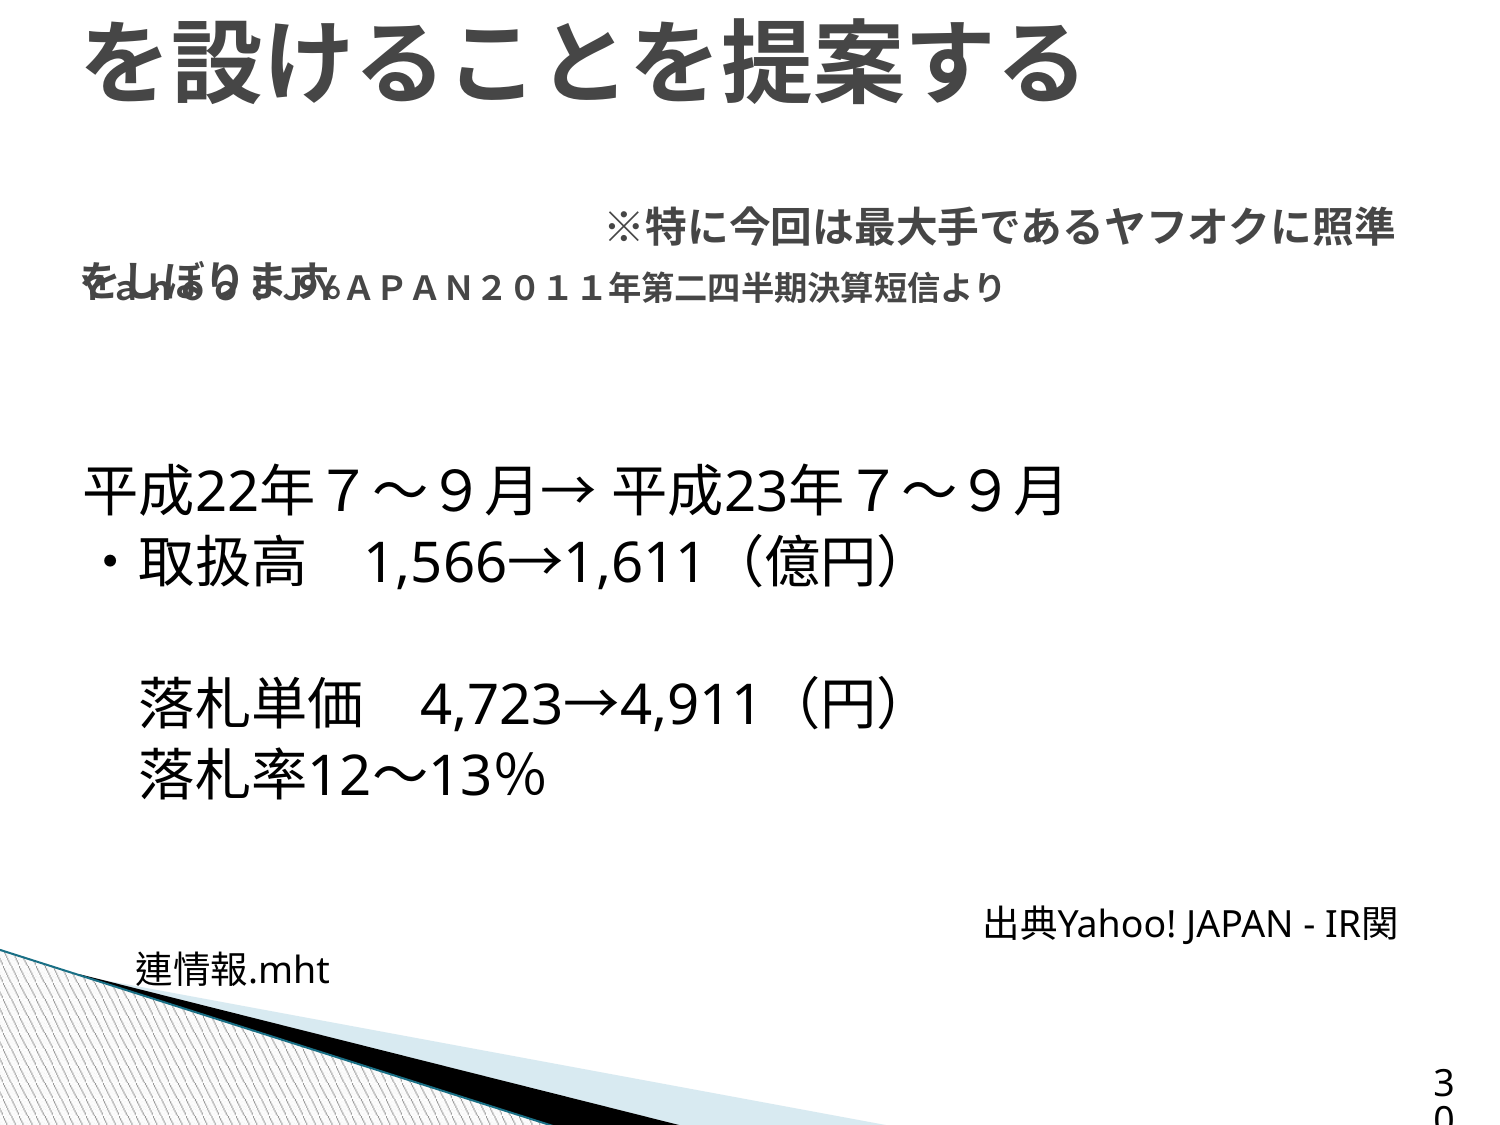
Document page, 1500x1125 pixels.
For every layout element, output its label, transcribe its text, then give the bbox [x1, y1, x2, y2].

title Ｙａｈｏｏ！ＪＹＡＰＡＮ２０１１年第二四半期決算短信より [76, 172, 1427, 361]
picture [0, 952, 64, 1125]
text_box 二つ目の案としてサイト利用料を設けることを提案する ※特に今回は最大手であるヤフオクに照準をしぼります。 [64, 30, 1415, 219]
list 平成22年７～９月→ 平成23年７～９月 ・取扱高 1,566→1,611（億円） 落札単価 4,723→4,911（円） 落札率12～13％ 出典Yahoo! JAPAN - IR関連情報.mht [64, 456, 1415, 1125]
